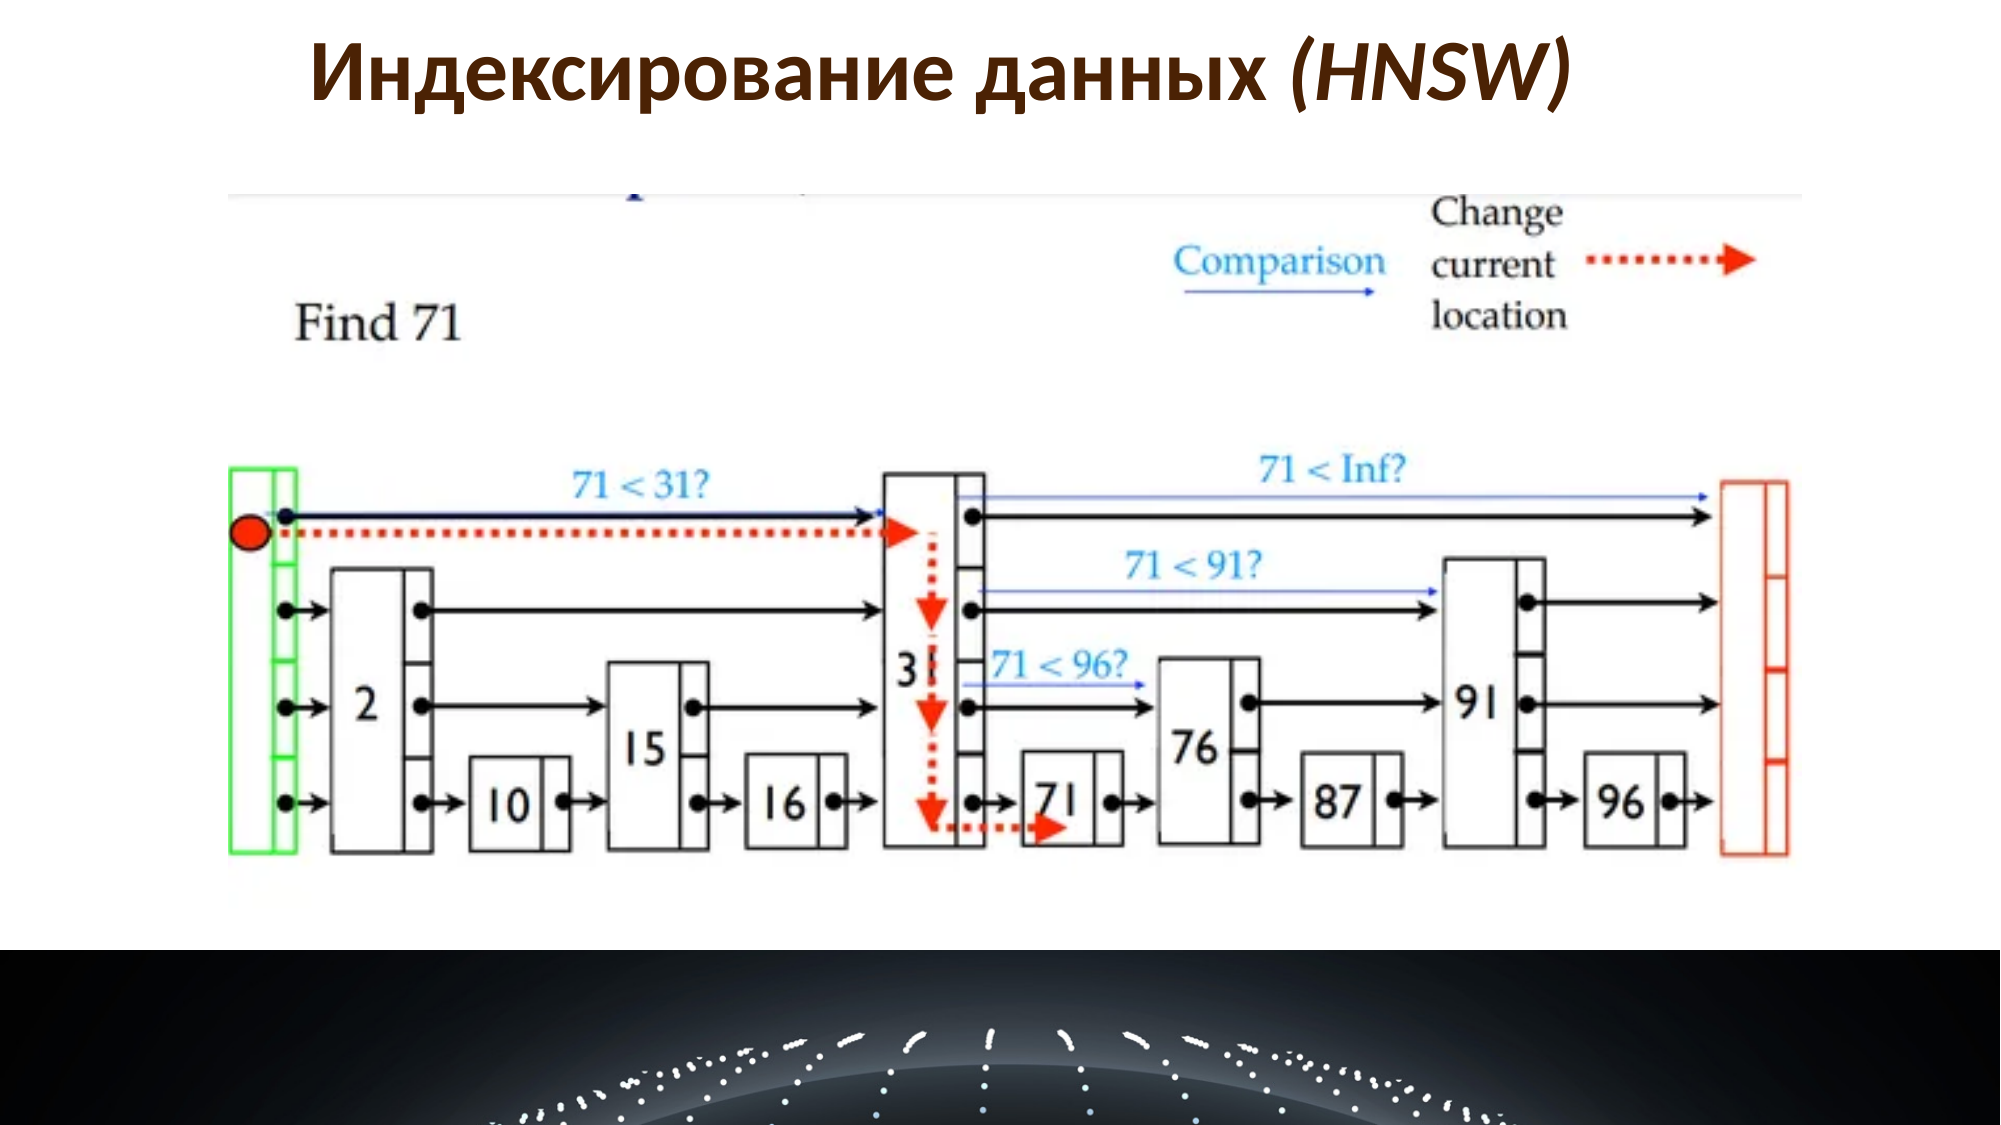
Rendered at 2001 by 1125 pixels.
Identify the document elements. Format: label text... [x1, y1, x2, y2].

picture [0, 950, 2000, 1125]
picture [228, 194, 1802, 927]
text_box Индексирование данных (HNSW) [295, 5, 1949, 126]
